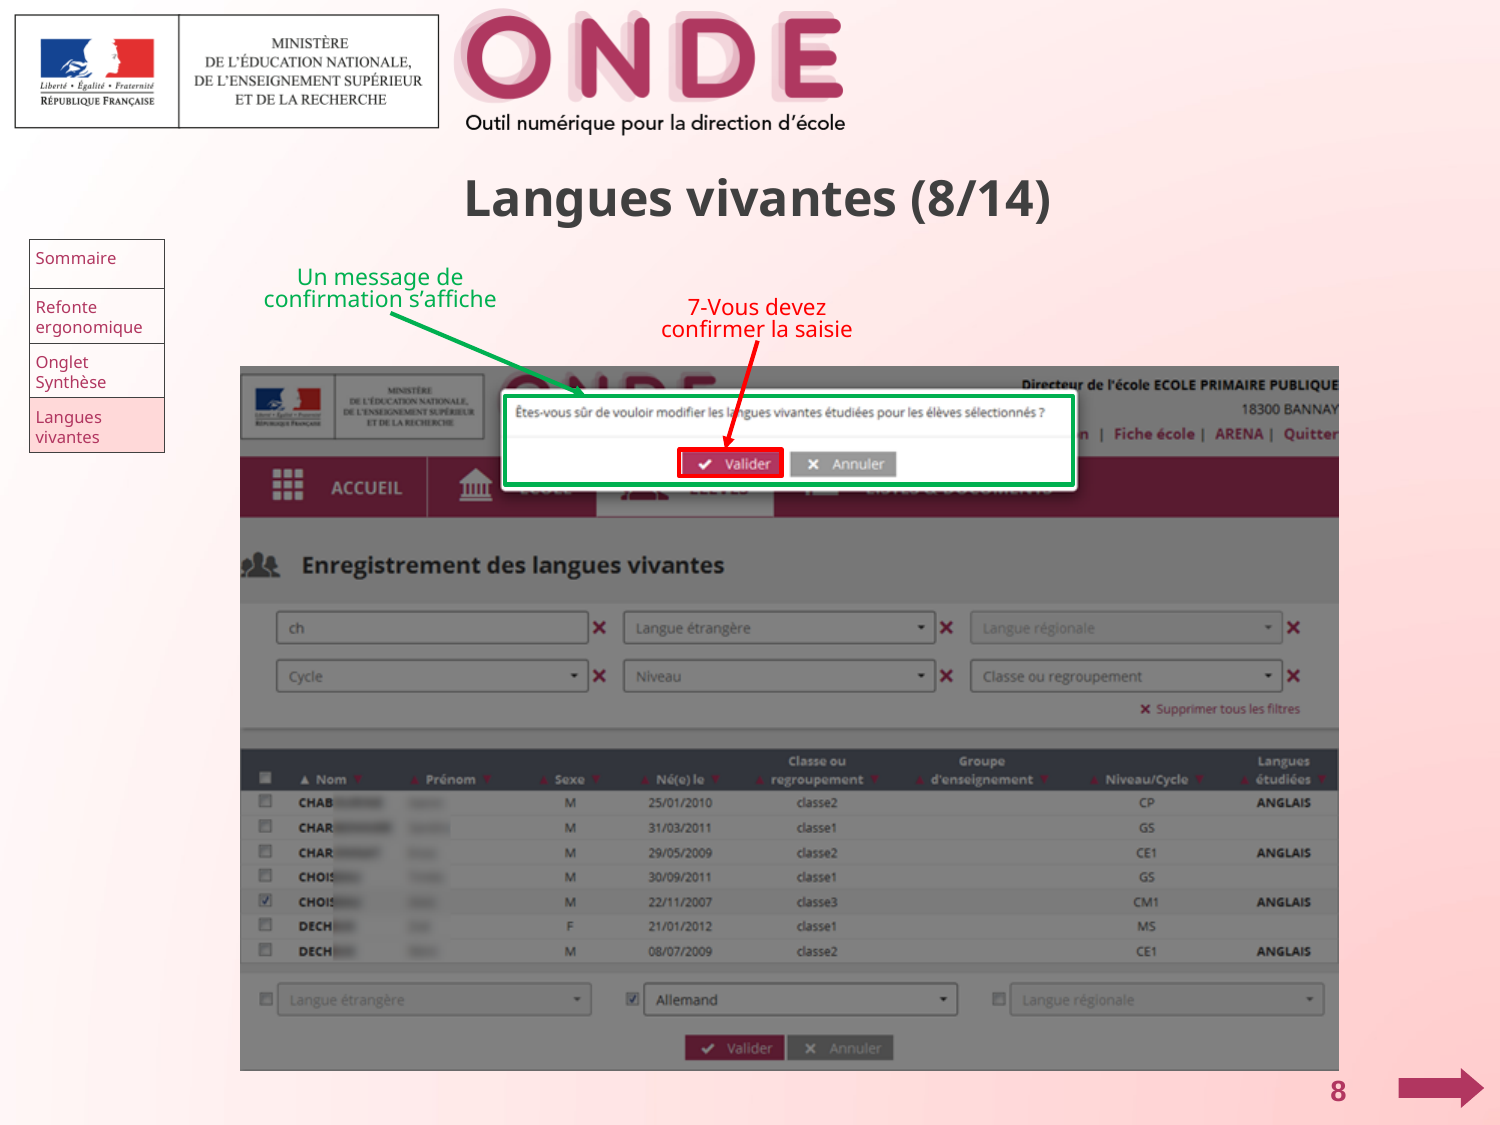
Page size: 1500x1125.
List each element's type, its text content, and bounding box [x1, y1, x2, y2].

text_box <numéro> [1257, 1064, 1420, 1117]
text_box [1399, 1070, 1483, 1106]
picture [0, 0, 1500, 1125]
table_cell Langues vivantes [30, 398, 164, 452]
text_box Un message de confirmation s’affiche [245, 260, 516, 330]
table_cell Refonte ergonomique [30, 289, 164, 343]
table_header Sommaire [30, 240, 164, 288]
table_cell Onglet Synthèse [30, 344, 164, 397]
text_box Langues vivantes (8/14) [82, 154, 1433, 238]
text_box 7-Vous devez confirmer la saisie [623, 290, 891, 350]
